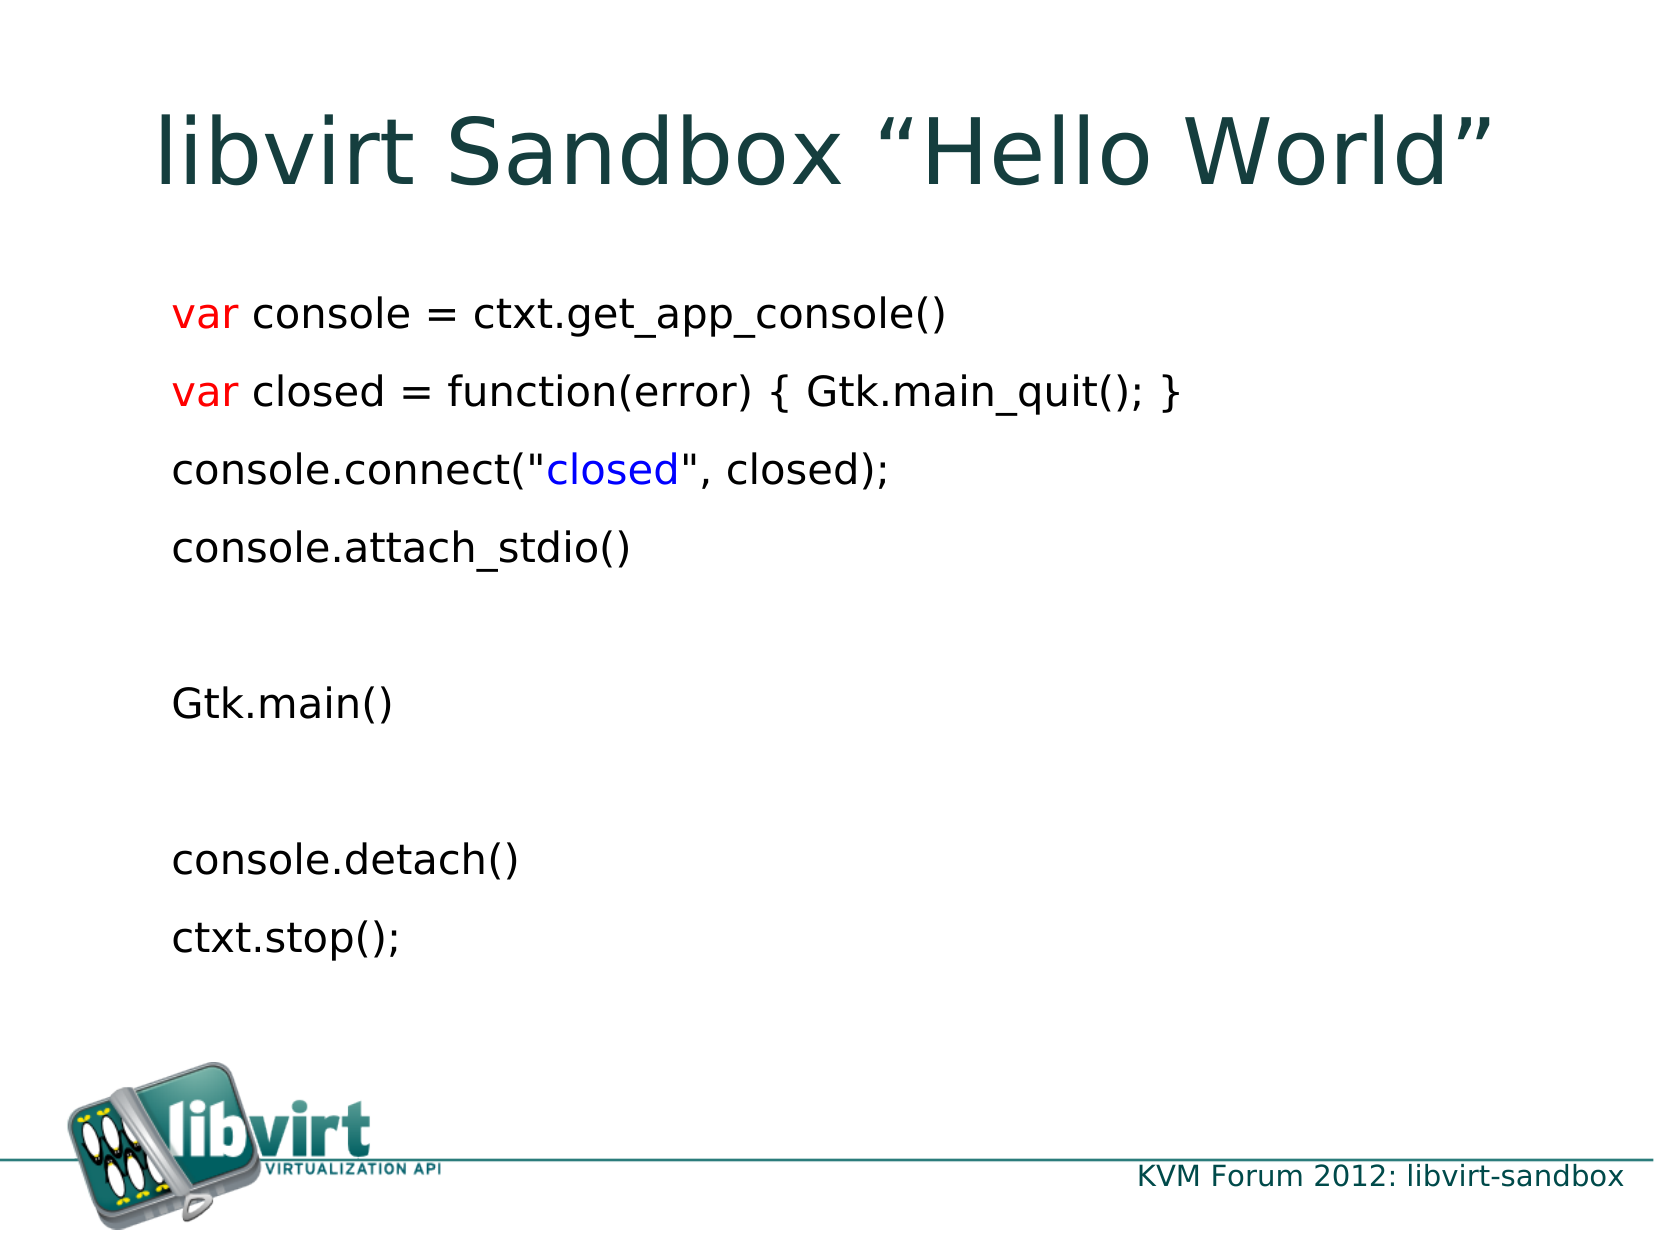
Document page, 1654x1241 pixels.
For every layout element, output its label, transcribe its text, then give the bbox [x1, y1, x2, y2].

title libvirt Sandbox “Hello World” [82, 49, 1571, 257]
text_box KVM Forum 2012: libvirt-sandbox [1122, 1151, 1654, 1211]
picture [0, 1062, 1654, 1230]
list var console = ctxt.get_app_console() var closed = function(error) { Gtk.main_quit(); } console.connect("closed", closed); console.attach_stdio() Gtk.main() console.detach() ctxt.stop(); [82, 290, 1571, 1062]
